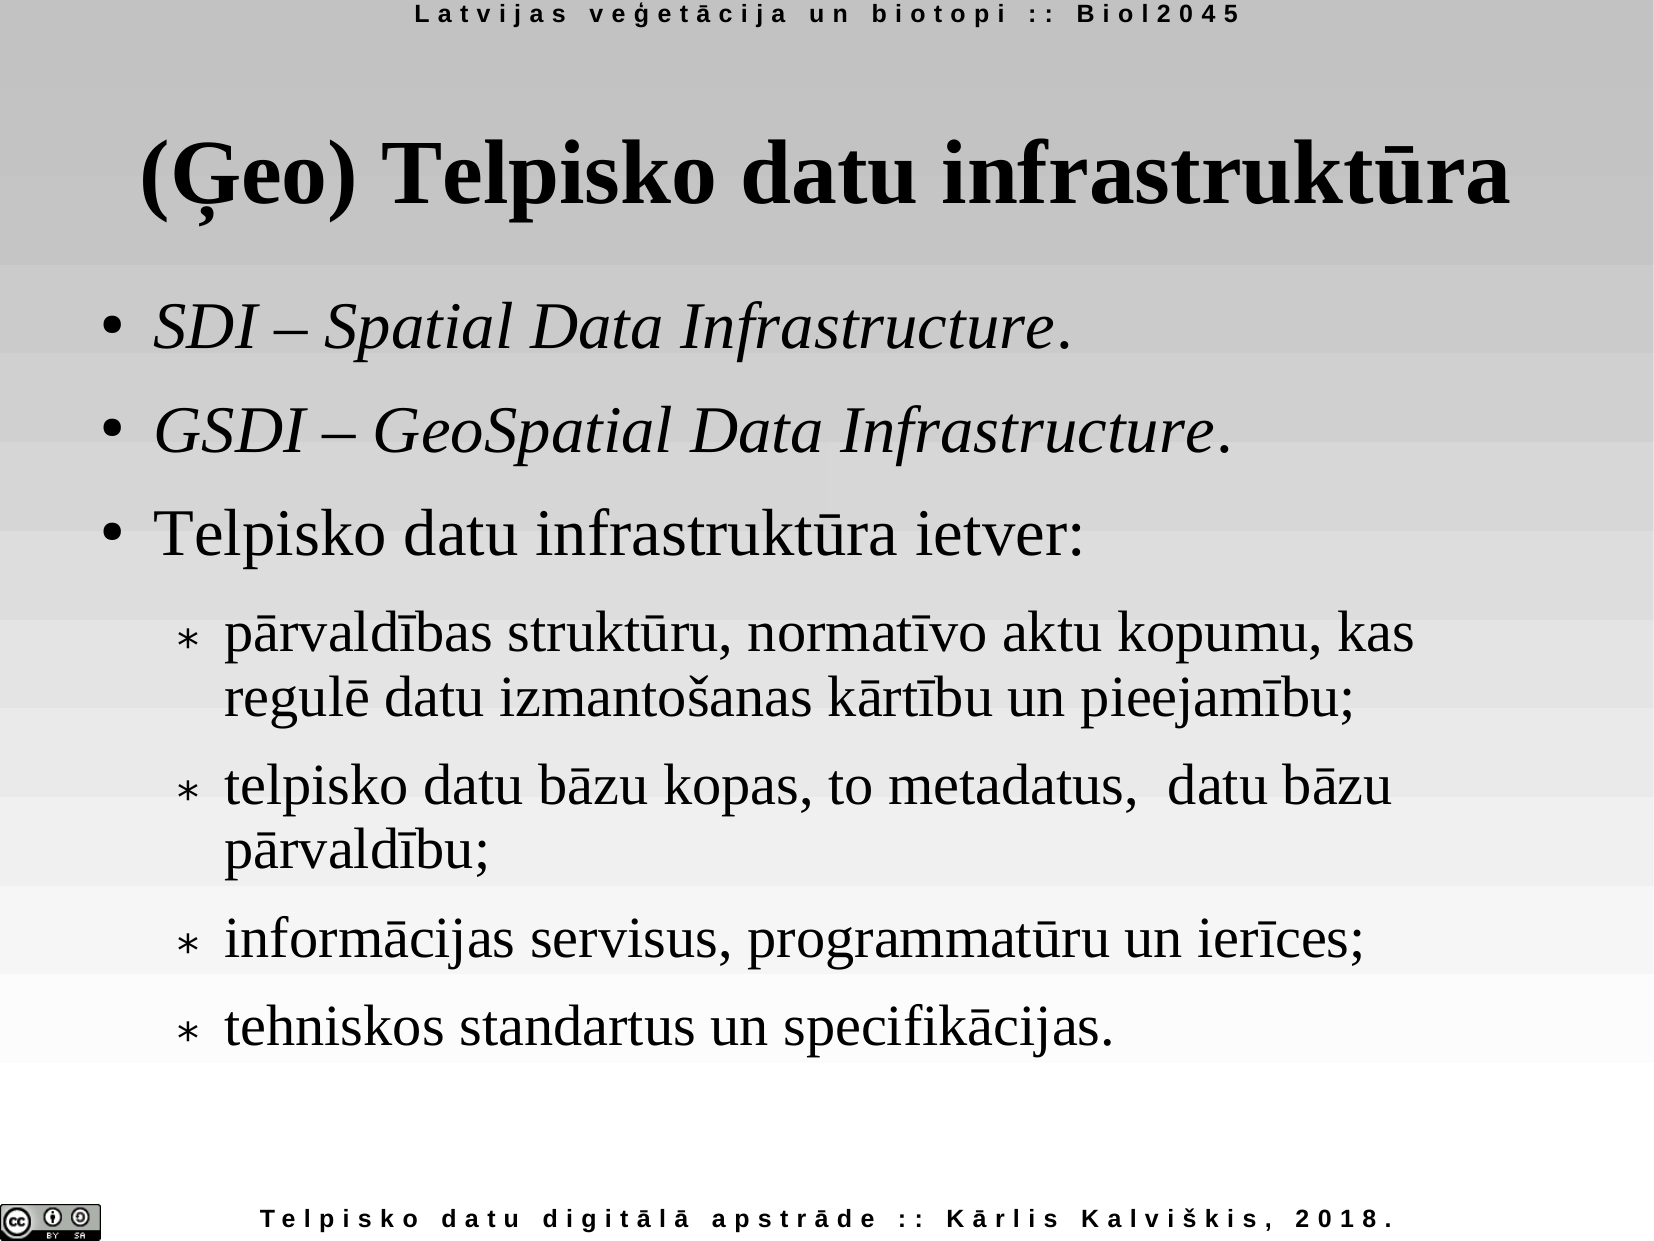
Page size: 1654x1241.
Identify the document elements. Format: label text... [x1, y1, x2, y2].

title (Ģeo) Telpisko datu infrastruktūra [29, 49, 1625, 296]
picture [0, 0, 1654, 1241]
list SDI – Spatial Data Infrastructure. GSDI – GeoSpatial Data Infrastructure. Telpisko datu infrastruktūra ietver: pārvaldības struktūru, normatīvo aktu kopumu, kas regulē datu izmantošanas kārtību un pieejamību; telpisko datu bāzu kopas, to metadatus, datu bāzu pārvaldību; informācijas servisus, programmatūru un ierīces; tehniskos standartus un specifikācijas. [82, 289, 1571, 1113]
